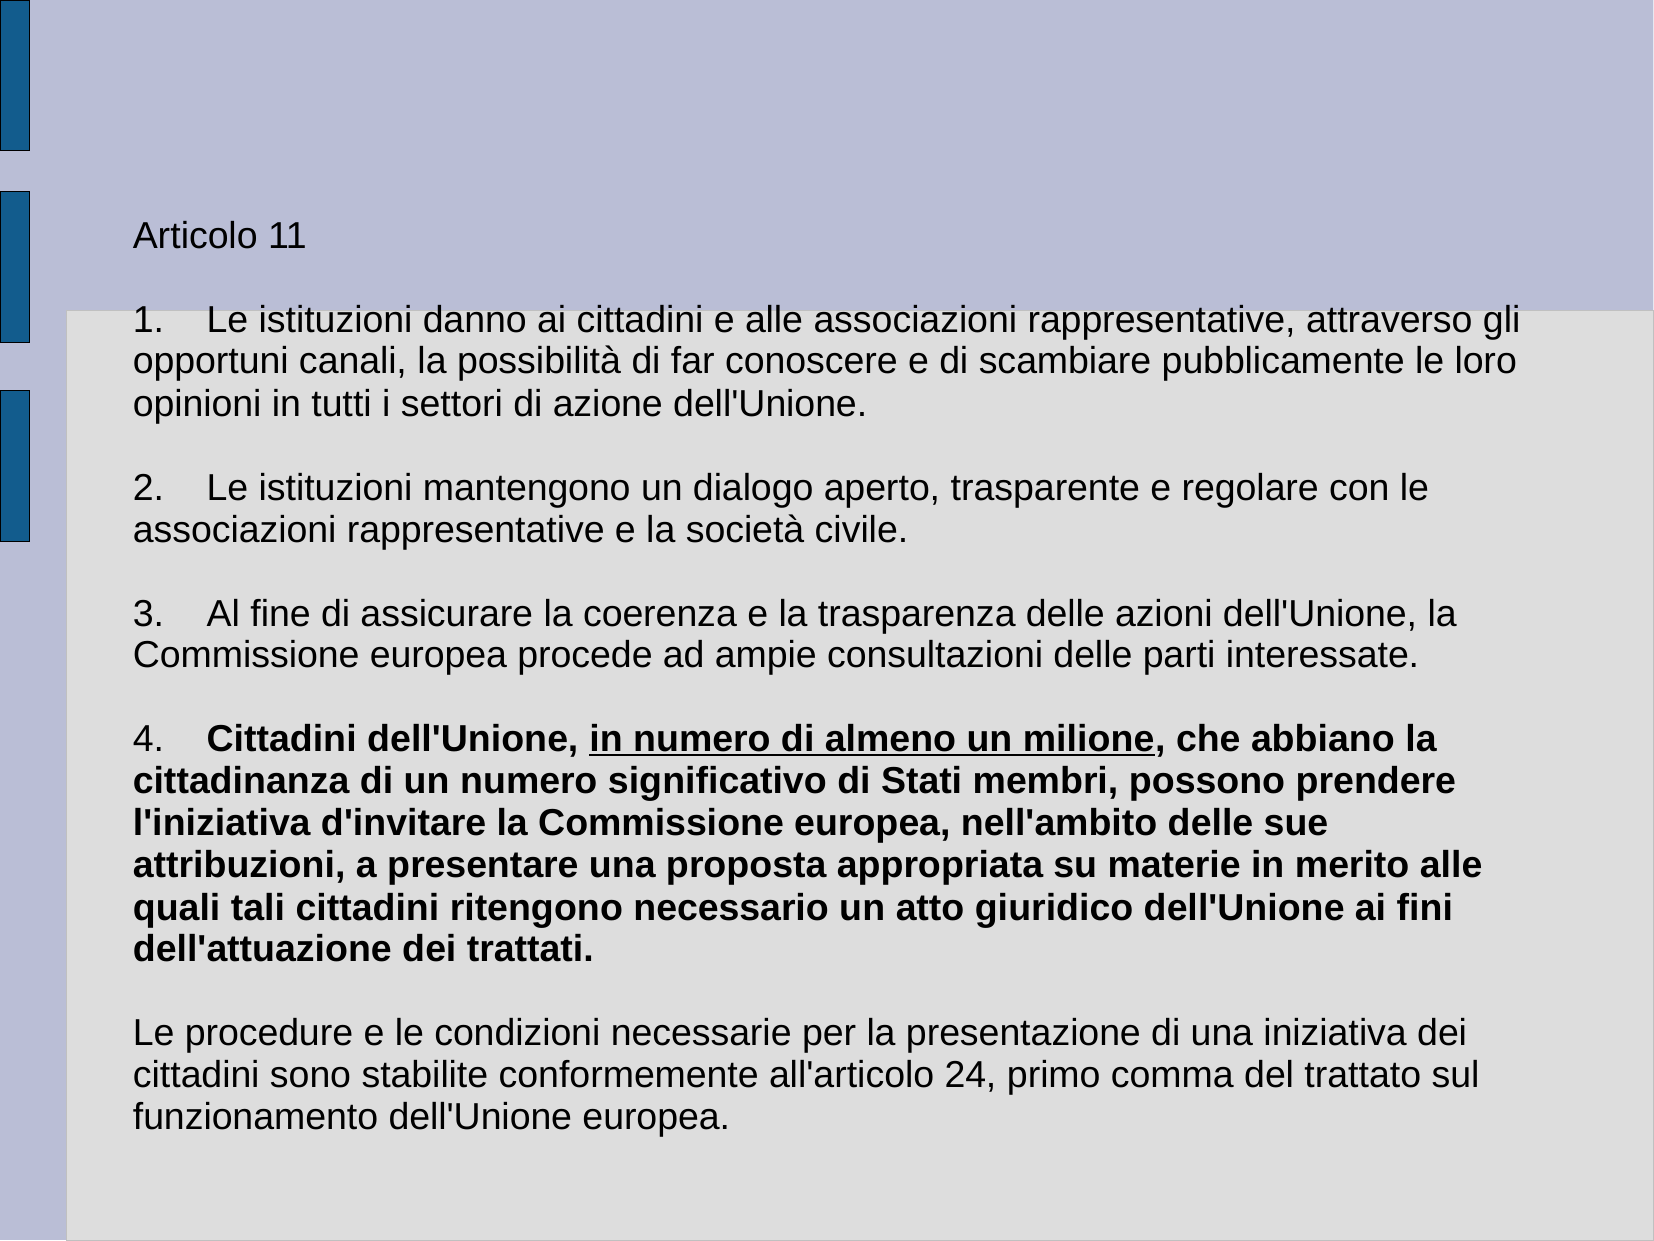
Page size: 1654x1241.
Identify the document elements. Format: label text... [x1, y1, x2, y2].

text_box Articolo 11 1. Le istituzioni danno ai cittadini e alle associazioni rappresentative, attraverso gli opportuni canali, la possibilità di far conoscere e di scambiare pubblicamente le loro opinioni in tutti i settori di azione dell'Unione. 2. Le istituzioni mantengono un dialogo aperto, trasparente e regolare con le associazioni rappresentative e la società civile. 3. Al fine di assicurare la coerenza e la trasparenza delle azioni dell'Unione, la Commissione europea procede ad ampie consultazioni delle parti interessate. 4. Cittadini dell'Unione, in numero di almeno un milione, che abbiano la cittadinanza di un numero significativo di Stati membri, possono prendere l'iniziativa d'invitare la Commissione europea, nell'ambito delle sue attribuzioni, a presentare una proposta appropriata su materie in merito alle quali tali cittadini ritengono necessario un atto giuridico dell'Unione ai fini dell'attuazione dei trattati. Le procedure e le condizioni necessarie per la presentazione di una iniziativa dei cittadini sono stabilite conformemente all'articolo 24, primo comma del trattato sul funzionamento dell'Unione europea. [118, 206, 1565, 1182]
